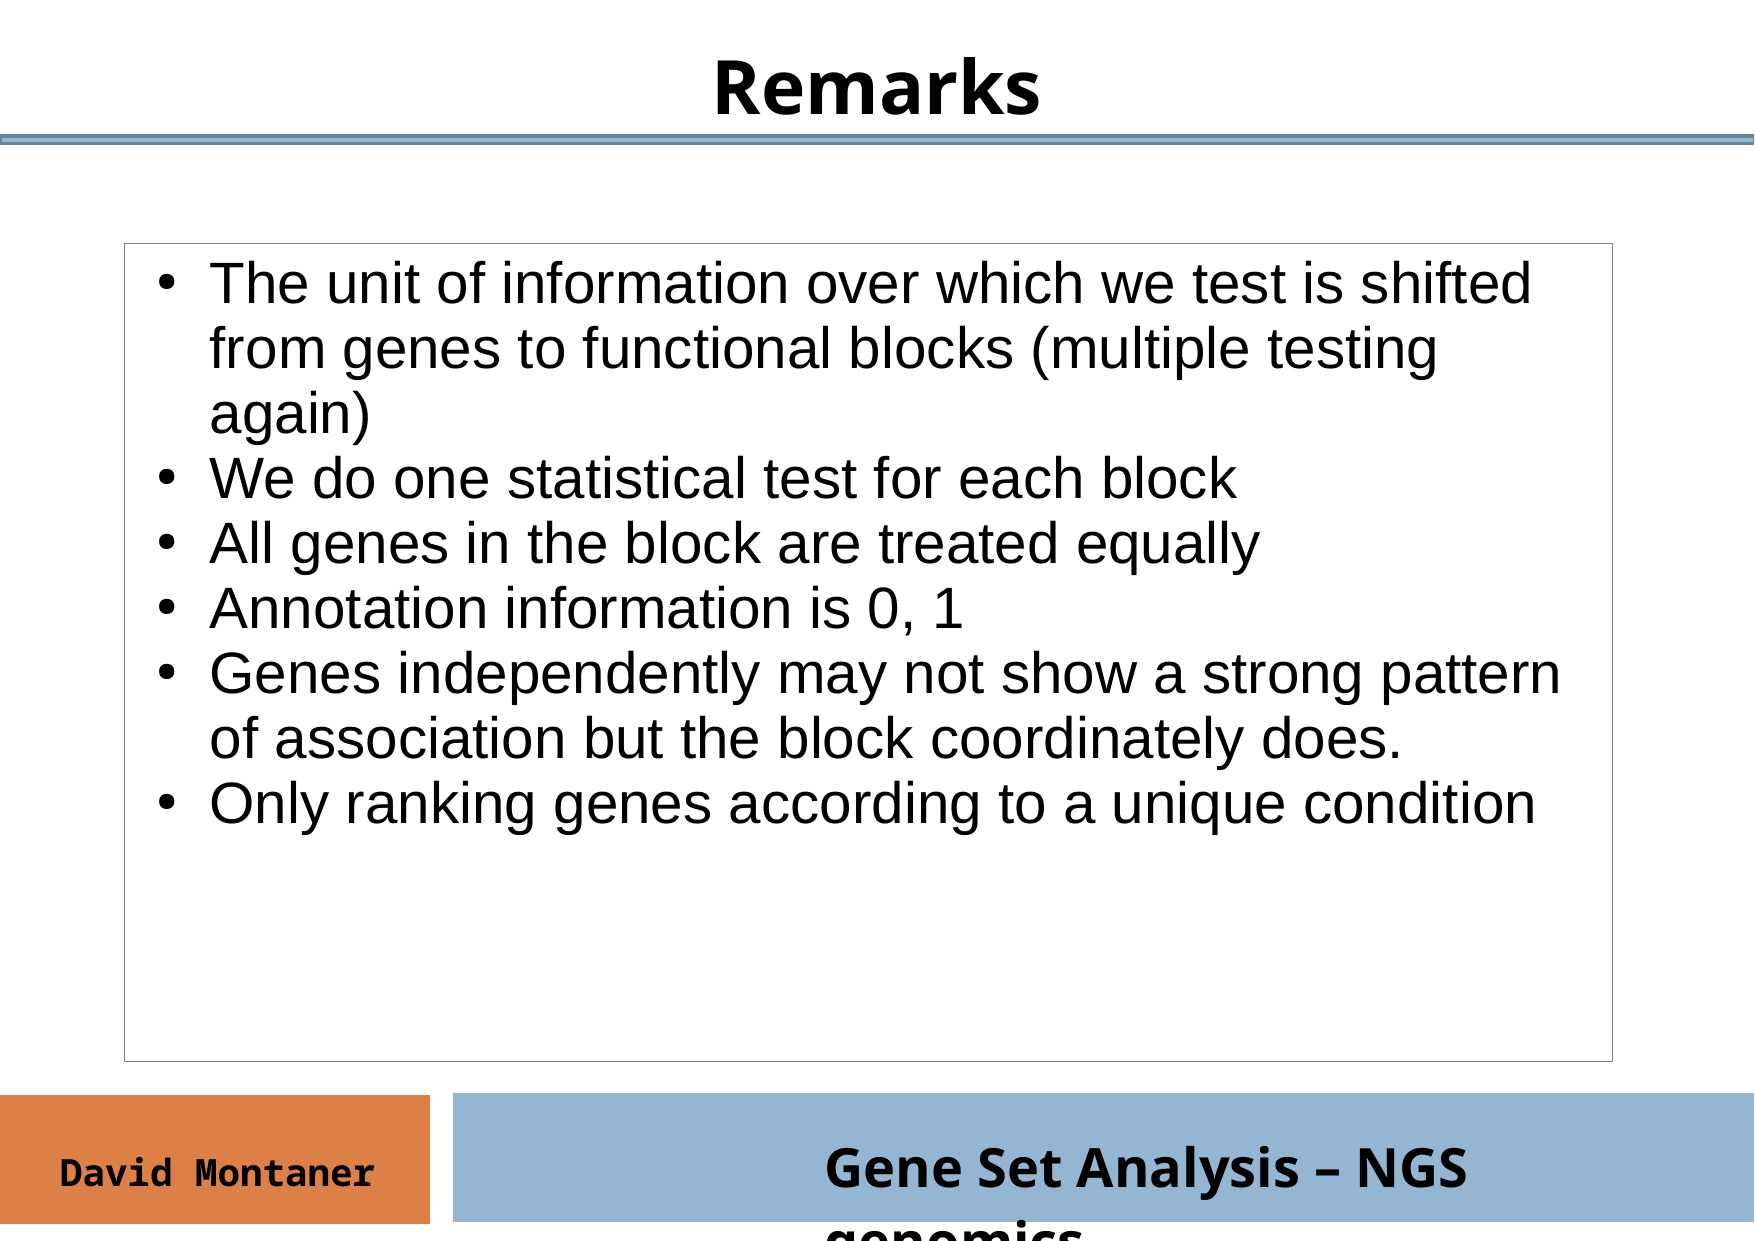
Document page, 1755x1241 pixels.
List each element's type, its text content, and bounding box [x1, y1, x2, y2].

text_box [0, 136, 1754, 144]
text_box Gene Set Analysis – NGS genomics [810, 1122, 1726, 1200]
text_box Remarks [67, 27, 1688, 129]
text_box David Montaner [15, 1139, 421, 1193]
list The unit of information over which we test is shifted from genes to functional blocks (multiple testing again) We do one statistical test for each block All genes in the block are treated equally Annotation information is 0, 1 Genes independently may not show a strong pattern of association but the block coordinately does. Only ranking genes according to a unique condition [124, 243, 1613, 1062]
